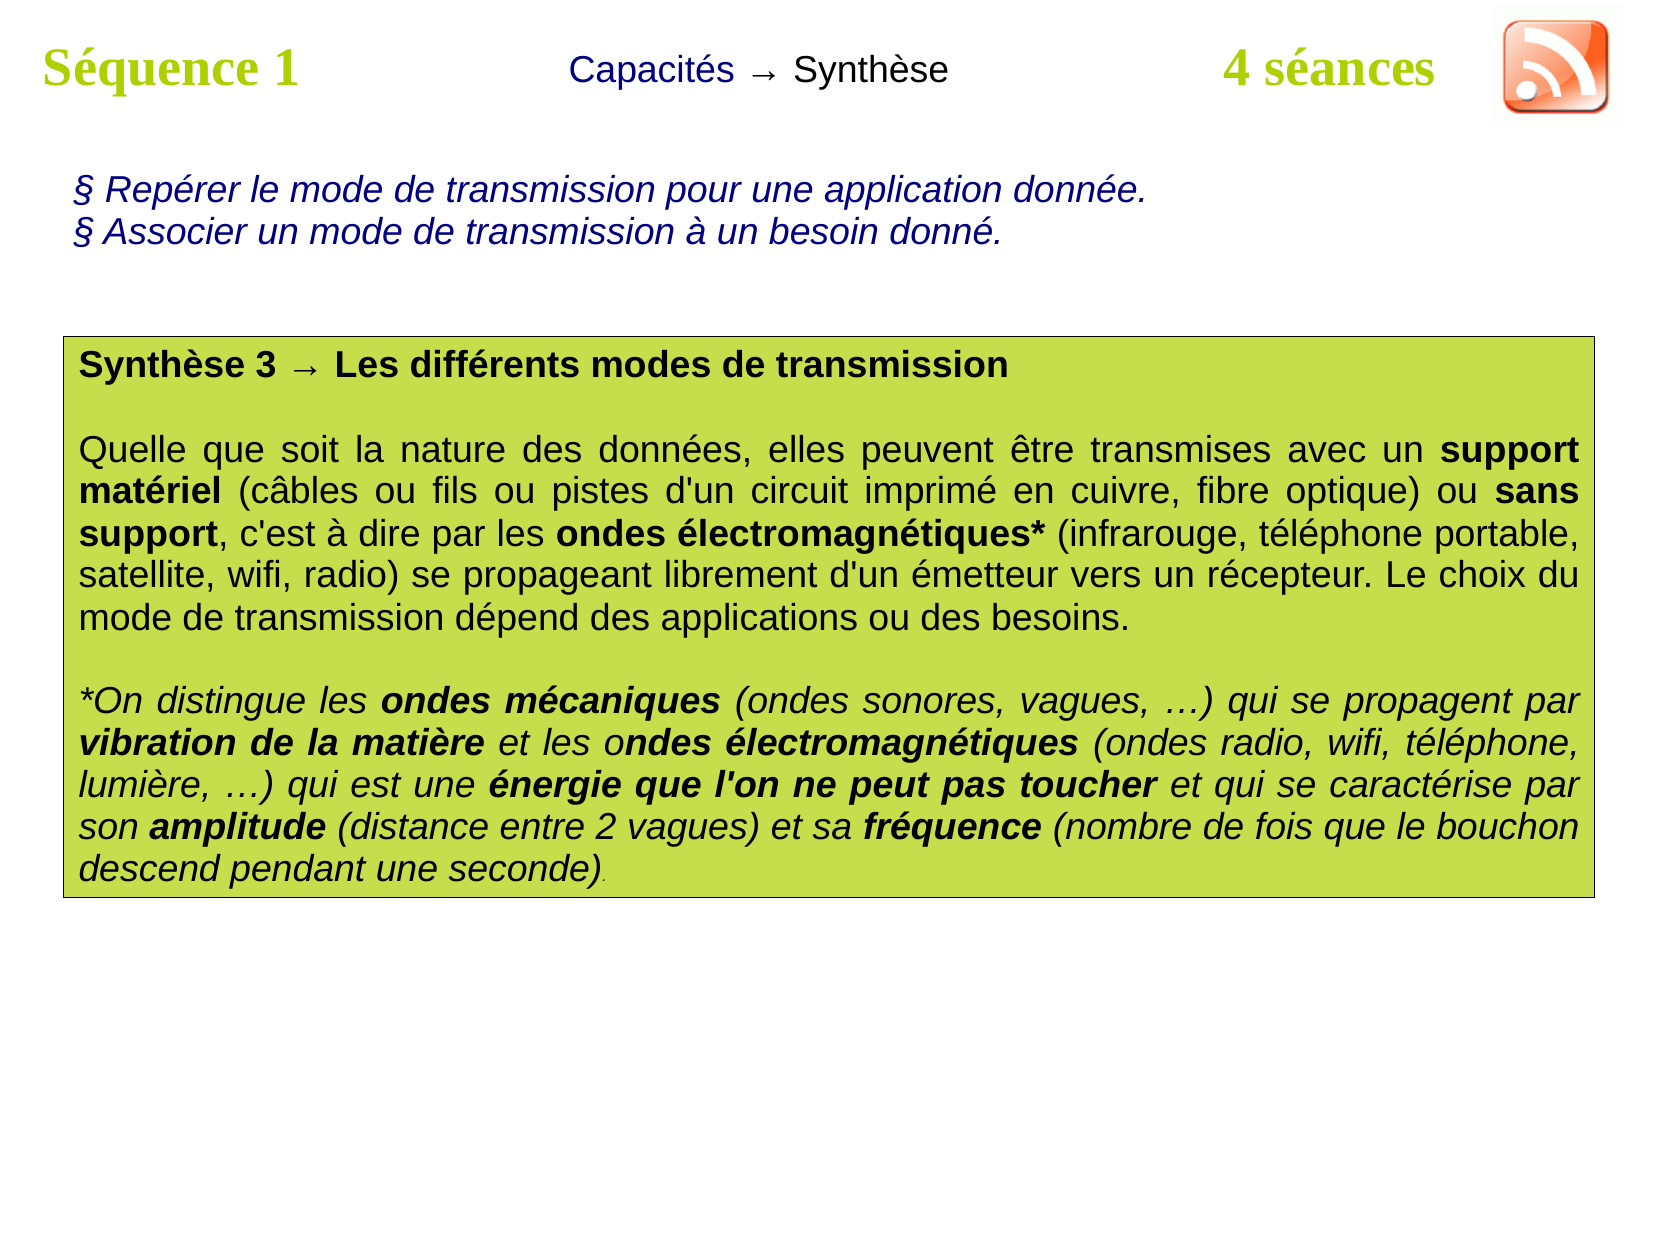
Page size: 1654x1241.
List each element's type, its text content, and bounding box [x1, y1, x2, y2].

text_box Séquence 1 4 séances [28, 29, 1477, 105]
text_box § Repérer le mode de transmission pour une application donnée. § Associer un mode de transmission à un besoin donné. [59, 160, 1595, 266]
text_box Capacités → Synthèse [478, 41, 1040, 99]
picture [1492, 5, 1625, 125]
text_box Synthèse 3 → Les différents modes de transmission Quelle que soit la nature des données, elles peuvent être transmises avec un support matériel (câbles ou fils ou pistes d'un circuit imprimé en cuivre, fibre optique) ou sans support, c'est à dire par les ondes électromagnétiques* (infrarouge, téléphone portable, satellite, wifi, radio) se propageant librement d'un émetteur vers un récepteur. Le choix du mode de transmission dépend des applications ou des besoins. *On distingue les ondes mécaniques (ondes sonores, vagues, …) qui se propagent par vibration de la matière et les ondes électromagnétiques (ondes radio, wifi, téléphone, lumière, …) qui est une énergie que l'on ne peut pas toucher et qui se caractérise par son amplitude (distance entre 2 vagues) et sa fréquence (nombre de fois que le bouchon descend pendant une seconde). [63, 336, 1595, 898]
